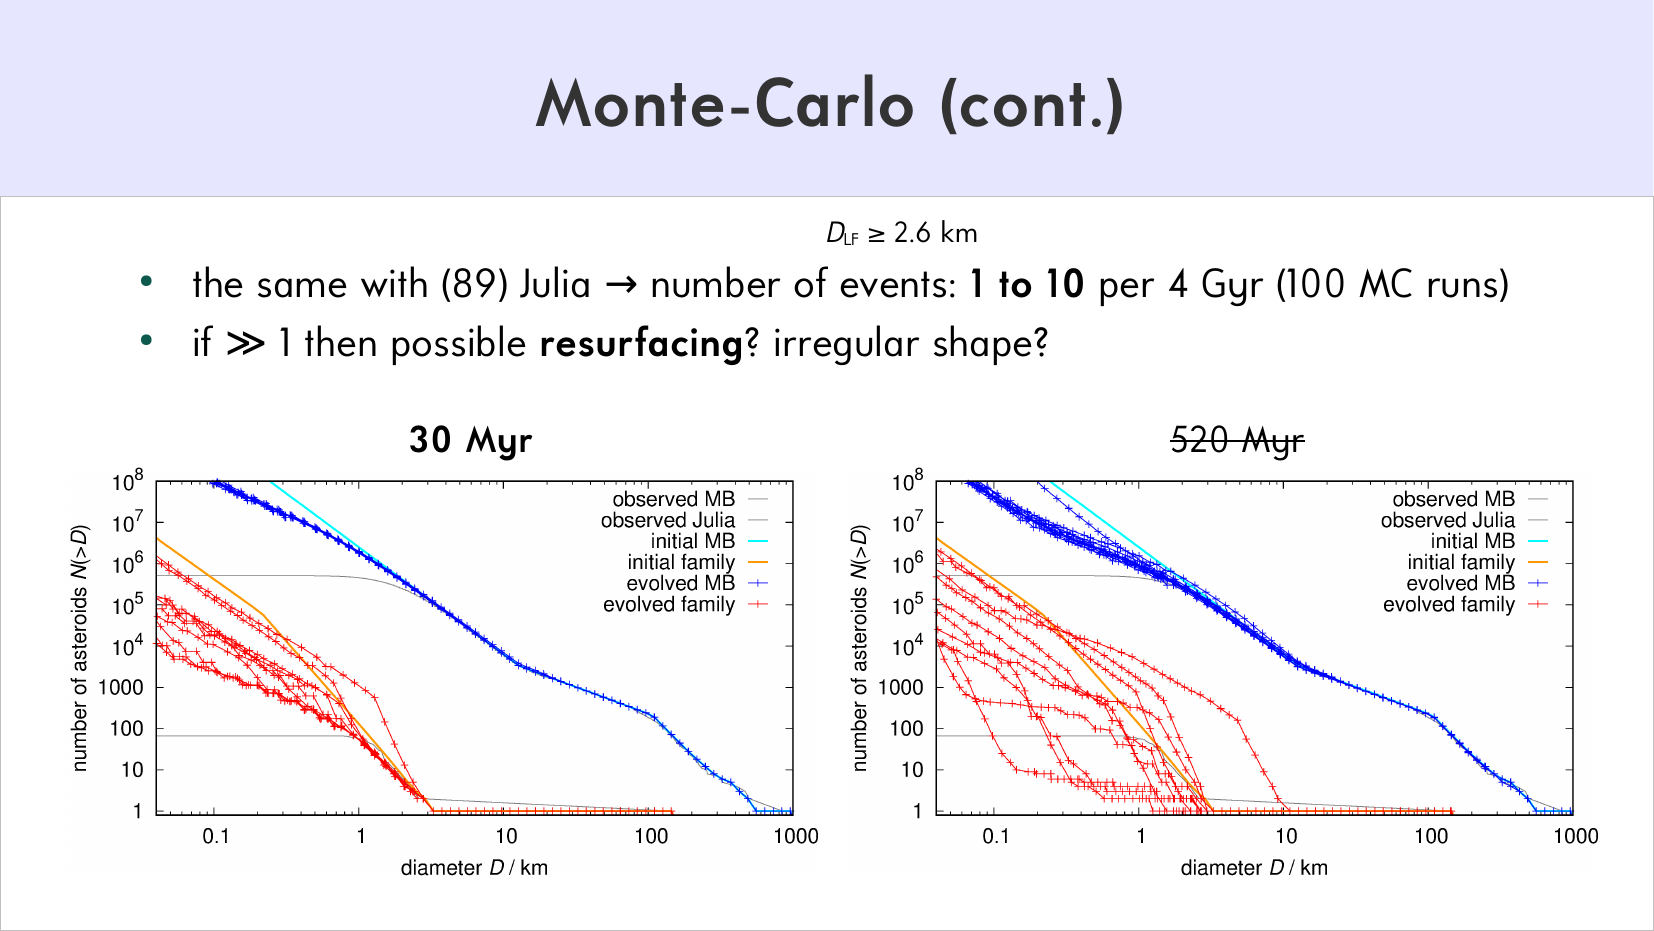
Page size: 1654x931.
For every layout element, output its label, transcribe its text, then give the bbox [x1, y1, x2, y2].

title Monte-Carlo (cont.) [124, 23, 1537, 179]
text_box DLF ≥ 2.6 km [810, 207, 994, 257]
text_box 520 Myr [1155, 409, 1320, 469]
list the same with (89) Julia → number of events: 1 to 10 per 4 Gyr (100 MC runs) if ≫ 1 then possible resurfacing? irregular shape? [121, 258, 1534, 798]
text_box 30 Myr [393, 409, 550, 469]
picture [66, 467, 818, 878]
picture [846, 467, 1598, 878]
